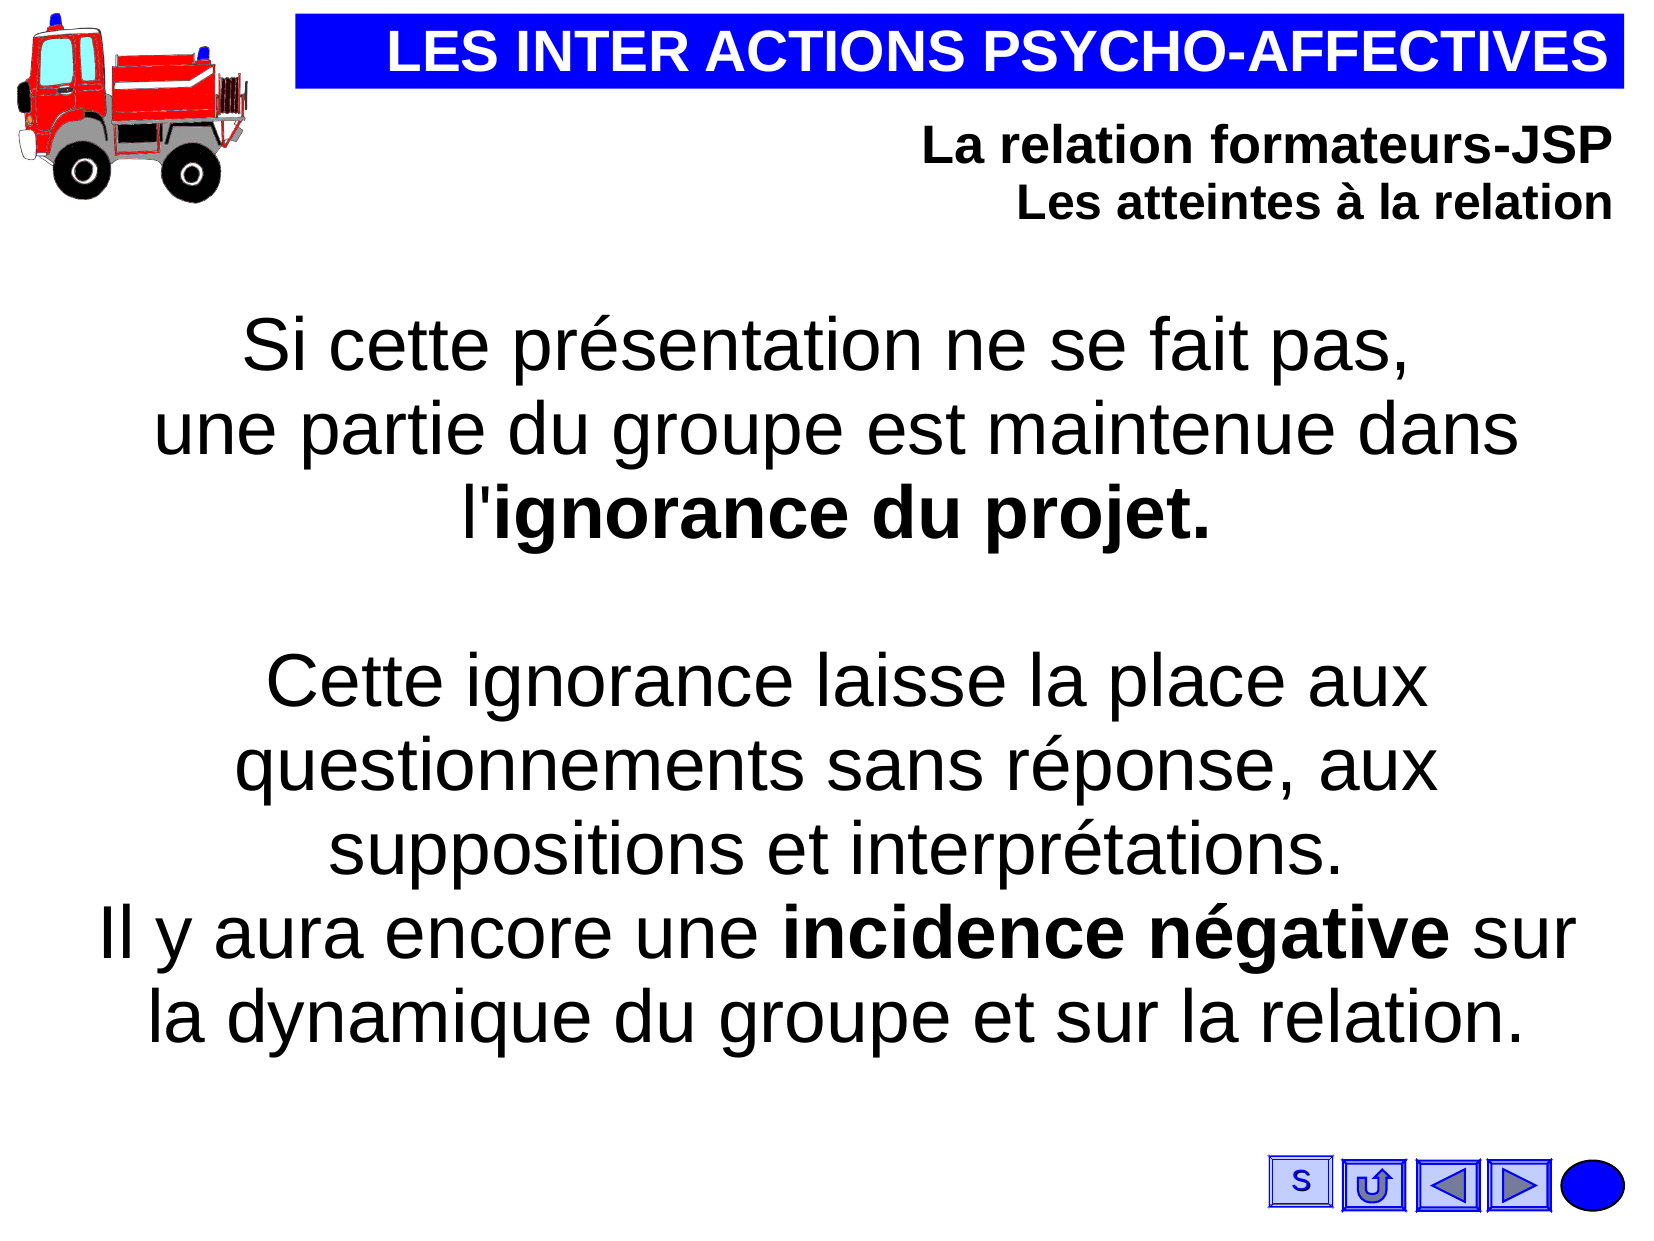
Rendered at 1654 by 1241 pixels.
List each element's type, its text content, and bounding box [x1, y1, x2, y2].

text_box [206, 1155, 1506, 1182]
picture [8, 8, 257, 216]
text_box LES INTER ACTIONS PSYCHO-AFFECTIVES [295, 13, 1625, 89]
text_box [1561, 1160, 1625, 1211]
text_box Si cette présentation ne se fait pas, une partie du groupe est maintenue dans l'ignorance du projet. Cette ignorance laisse la place aux questionnements sans réponse, aux suppositions et interprétations. Il y aura encore une incidence négative sur la dynamique du groupe et sur la relation. [59, 295, 1616, 1155]
text_box La relation formateurs-JSP Les atteintes à la relation [905, 106, 1631, 238]
